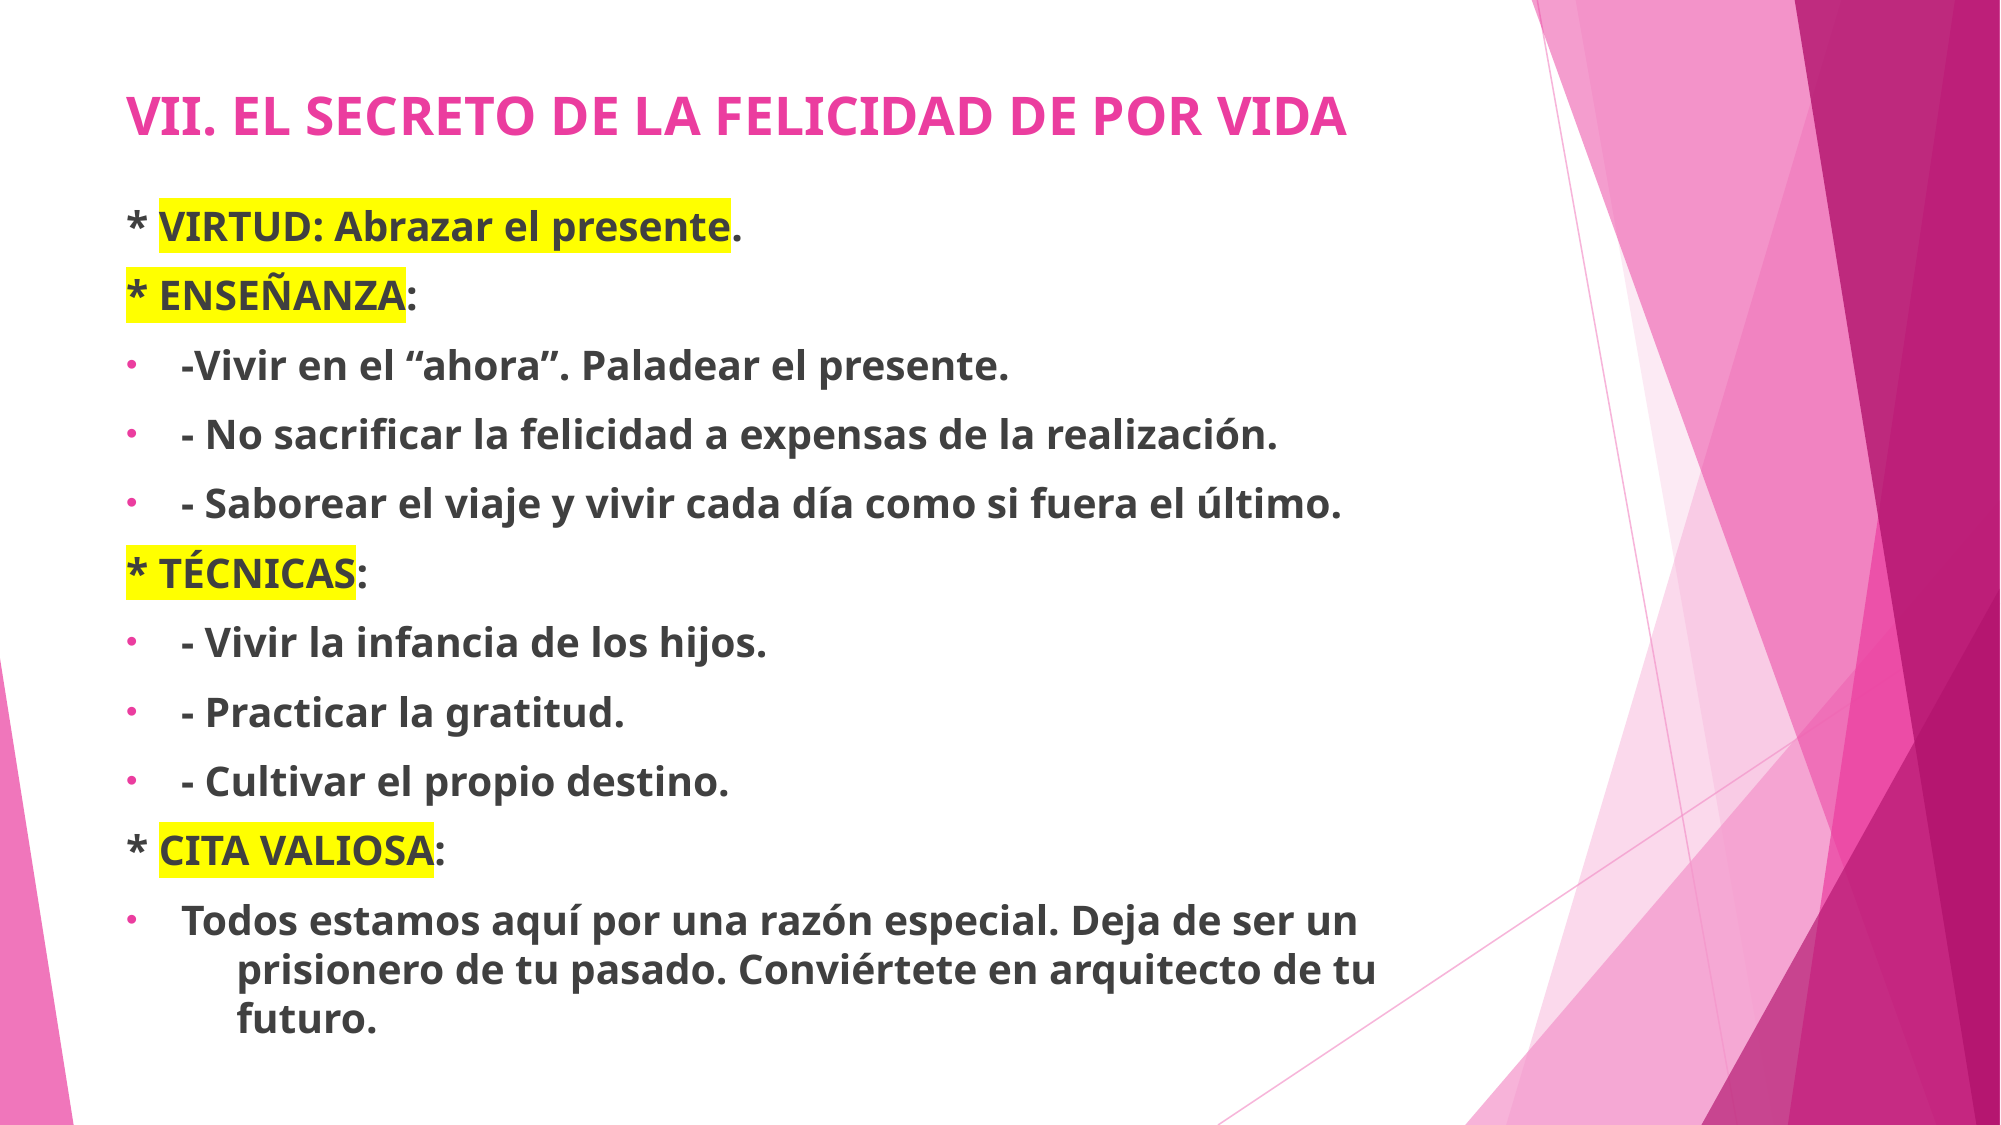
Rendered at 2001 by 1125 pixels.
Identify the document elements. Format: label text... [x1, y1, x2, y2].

title VII. EL SECRETO DE LA FELICIDAD DE POR VIDA [111, 74, 1608, 193]
list * VIRTUD: Abrazar el presente. * ENSEÑANZA: -Vivir en el “ahora”. Paladear el presente. - No sacrificar la felicidad a expensas de la realización. - Saborear el viaje y vivir cada día como si fuera el último. * TÉCNICAS: - Vivir la infancia de los hijos. - Practicar la gratitud. - Cultivar el propio destino. * CITA VALIOSA: Todos estamos aquí por una razón especial. Deja de ser un prisionero de tu pasado. Conviértete en arquitecto de tu futuro. [111, 192, 1522, 1051]
